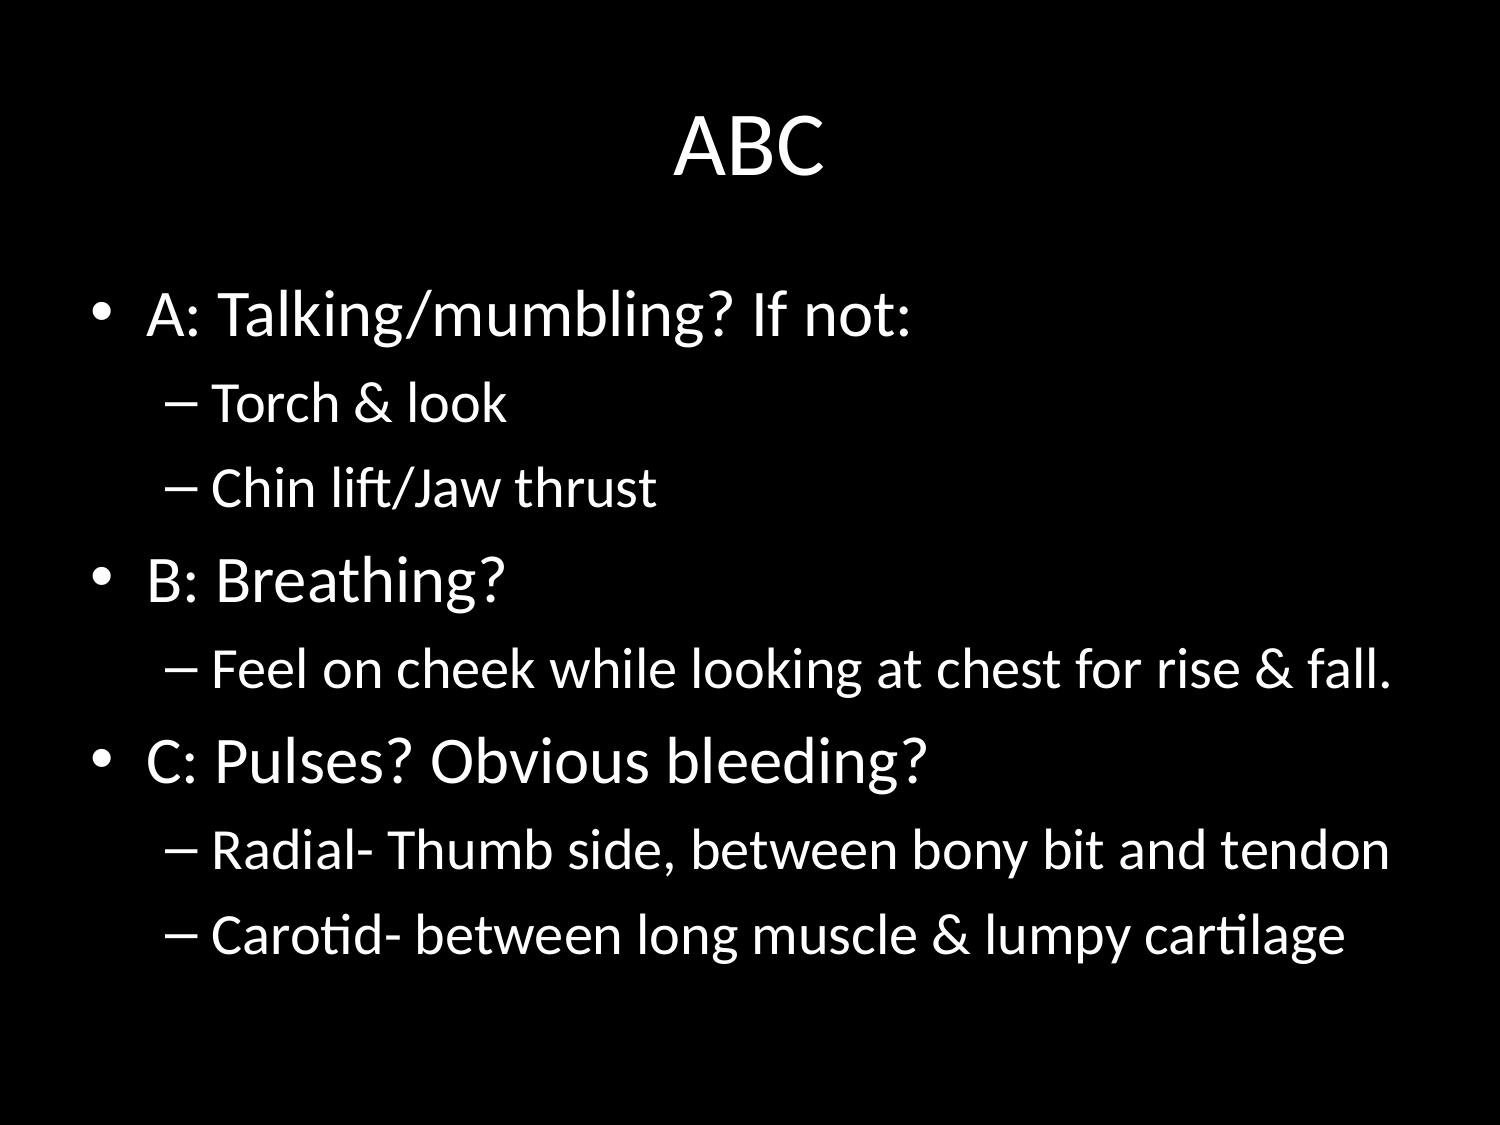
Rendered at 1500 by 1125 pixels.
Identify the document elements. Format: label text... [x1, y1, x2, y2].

list A: Talking/mumbling? If not: Torch & look Chin lift/Jaw thrust B: Breathing? Feel on cheek while looking at chest for rise & fall. C: Pulses? Obvious bleeding? Radial- Thumb side, between bony bit and tendon Carotid- between long muscle & lumpy cartilage [75, 262, 1425, 1005]
title ABC [75, 45, 1425, 233]
